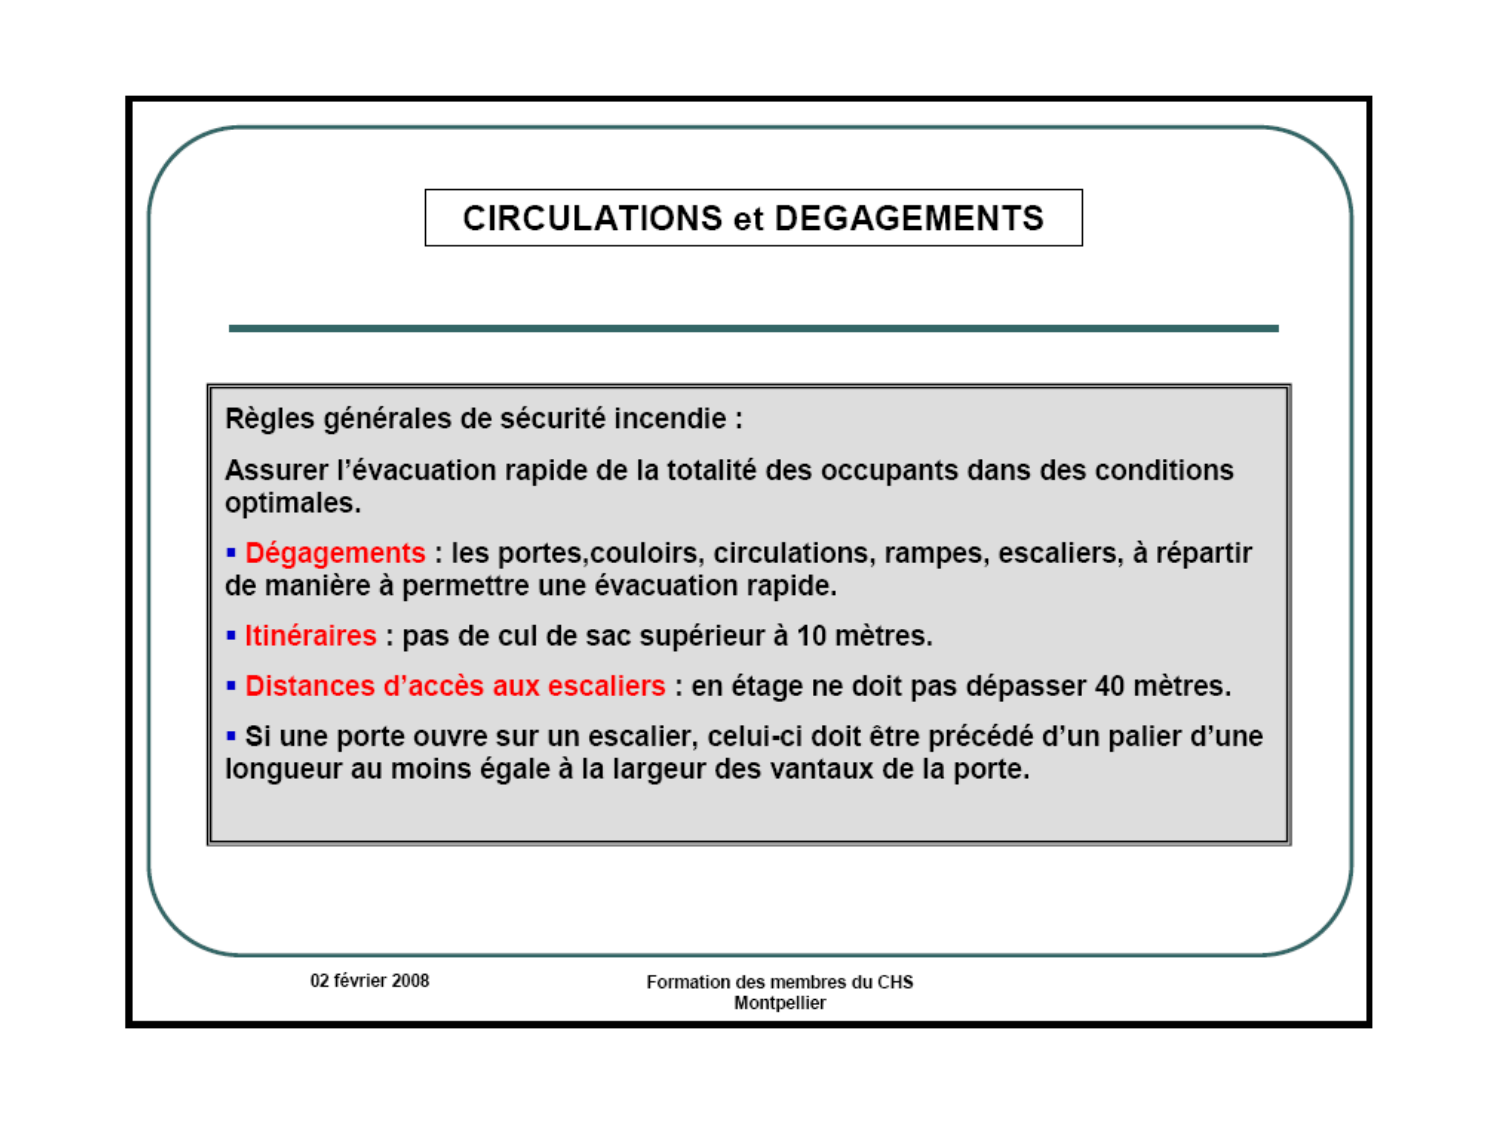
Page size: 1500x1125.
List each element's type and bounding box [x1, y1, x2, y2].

picture [121, 93, 1379, 1032]
